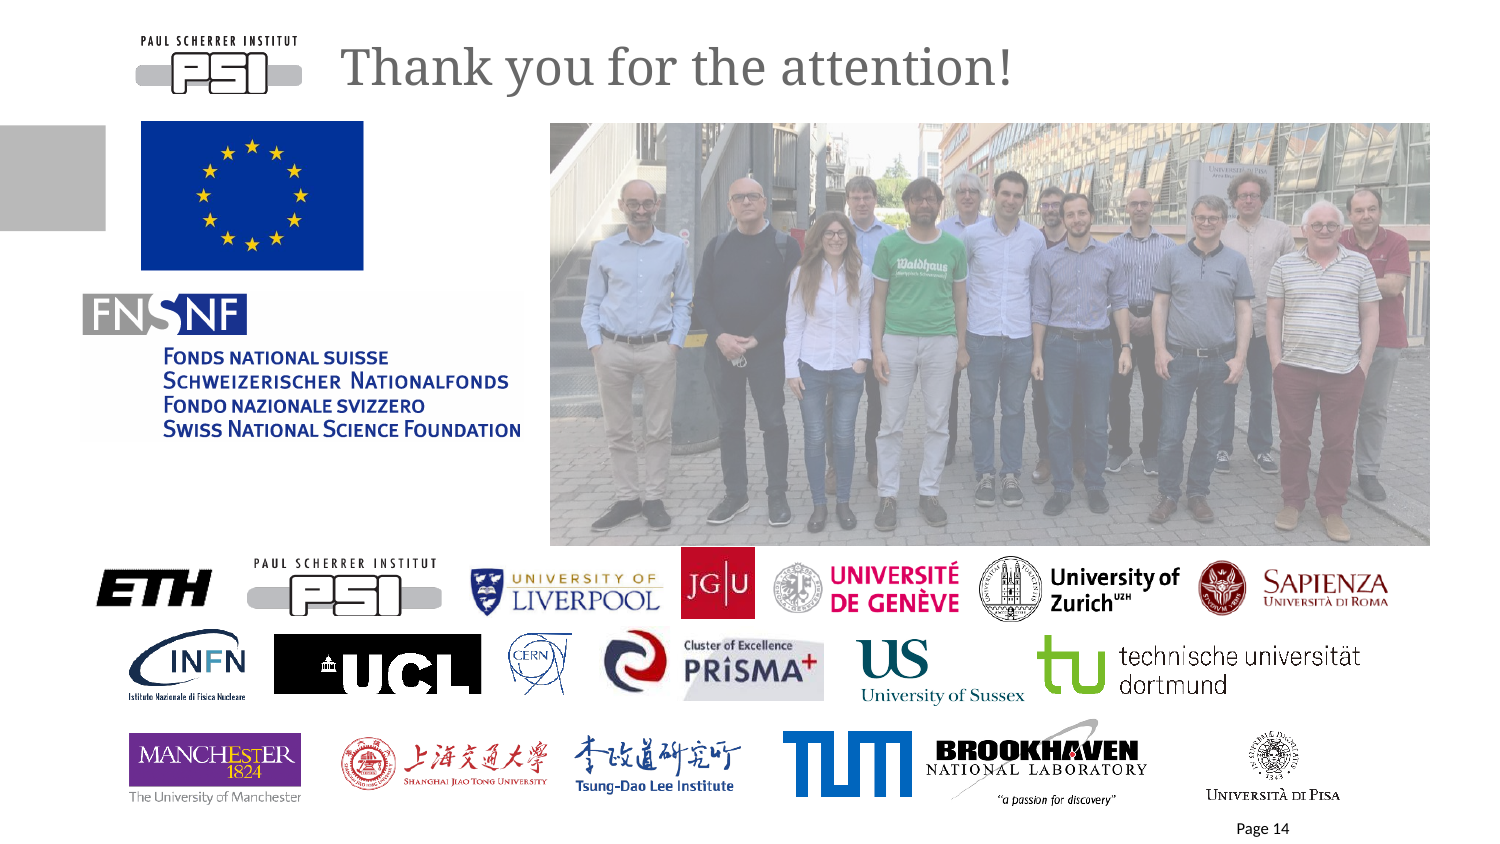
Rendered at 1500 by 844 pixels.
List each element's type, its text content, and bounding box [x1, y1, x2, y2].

title Thank you for the attention! [340, 35, 1441, 98]
picture [330, 726, 557, 799]
picture [1037, 634, 1360, 694]
picture [979, 552, 1411, 623]
picture [129, 733, 301, 805]
picture [469, 552, 664, 623]
picture [247, 558, 442, 616]
picture [599, 626, 824, 701]
picture [135, 118, 368, 274]
picture [89, 556, 220, 619]
picture [269, 628, 486, 700]
picture [80, 291, 524, 442]
picture [561, 724, 754, 804]
picture [856, 639, 1025, 706]
picture [129, 629, 245, 701]
slide_number Page <number> [1206, 817, 1290, 839]
picture [1206, 731, 1340, 800]
picture [926, 718, 1147, 806]
picture [761, 550, 972, 625]
picture [508, 633, 572, 695]
picture [681, 547, 755, 619]
picture [783, 731, 912, 797]
